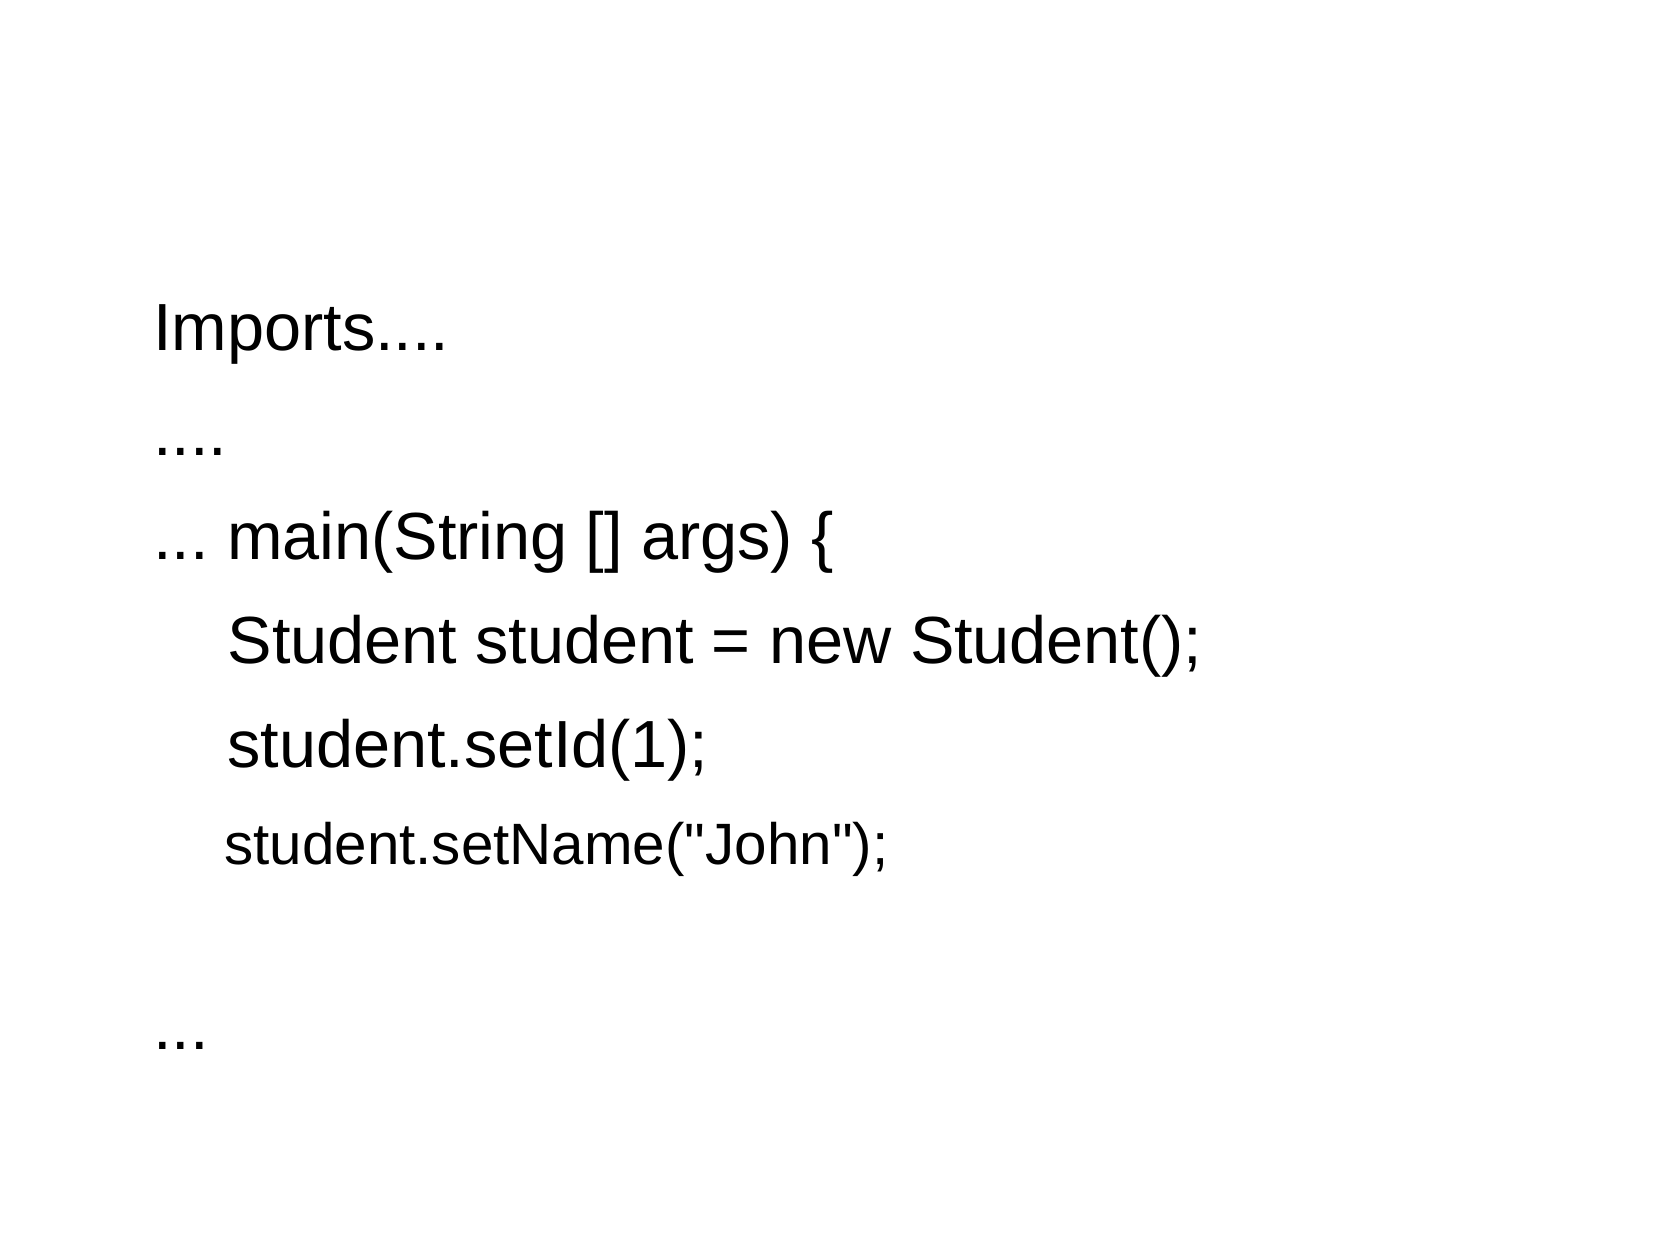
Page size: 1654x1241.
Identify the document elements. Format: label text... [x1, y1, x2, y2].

list Imports.... .... ... main(String [] args) { Student student = new Student(); student.setId(1); student.setName("John"); ... [82, 290, 1571, 1109]
